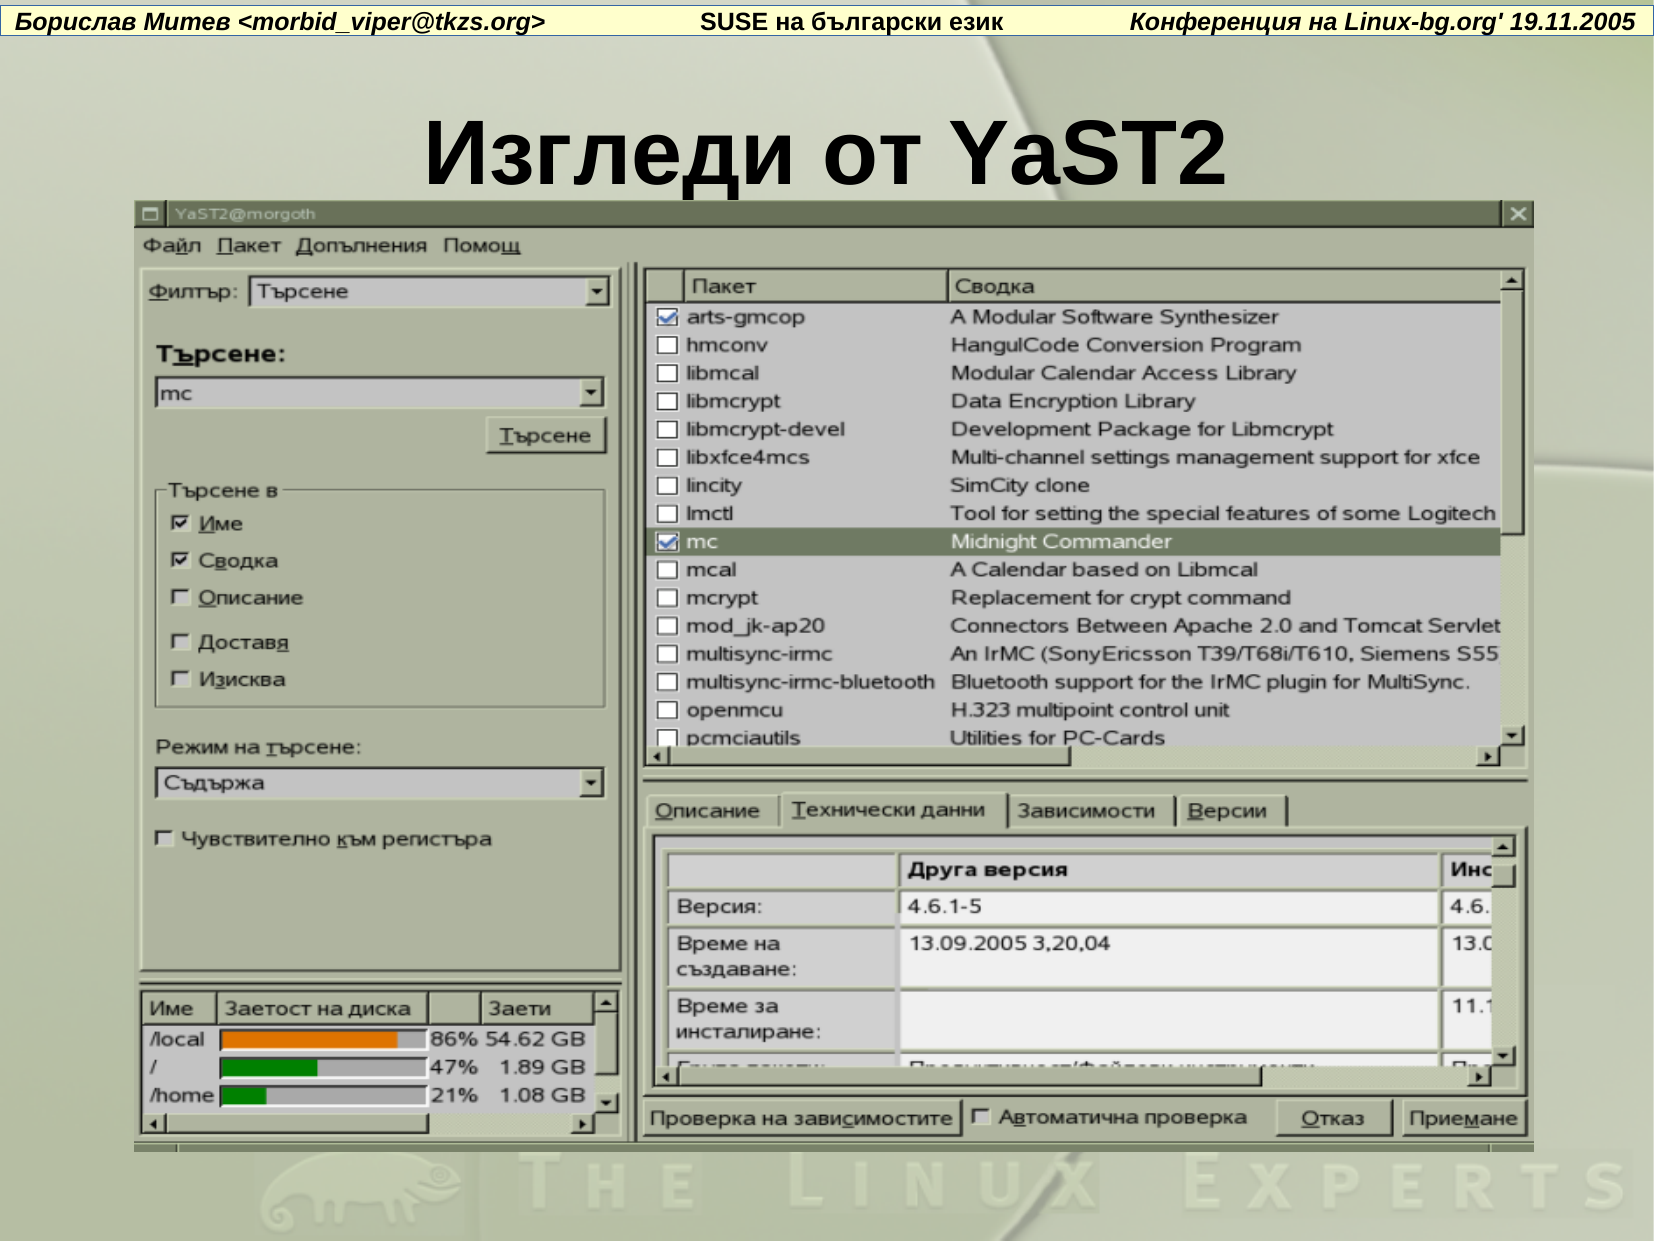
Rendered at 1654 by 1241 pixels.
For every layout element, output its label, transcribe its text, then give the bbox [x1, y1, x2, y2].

title Изгледи от YaST2 [82, 49, 1571, 257]
picture [0, 36, 1654, 1241]
picture [0, 0, 1654, 5]
